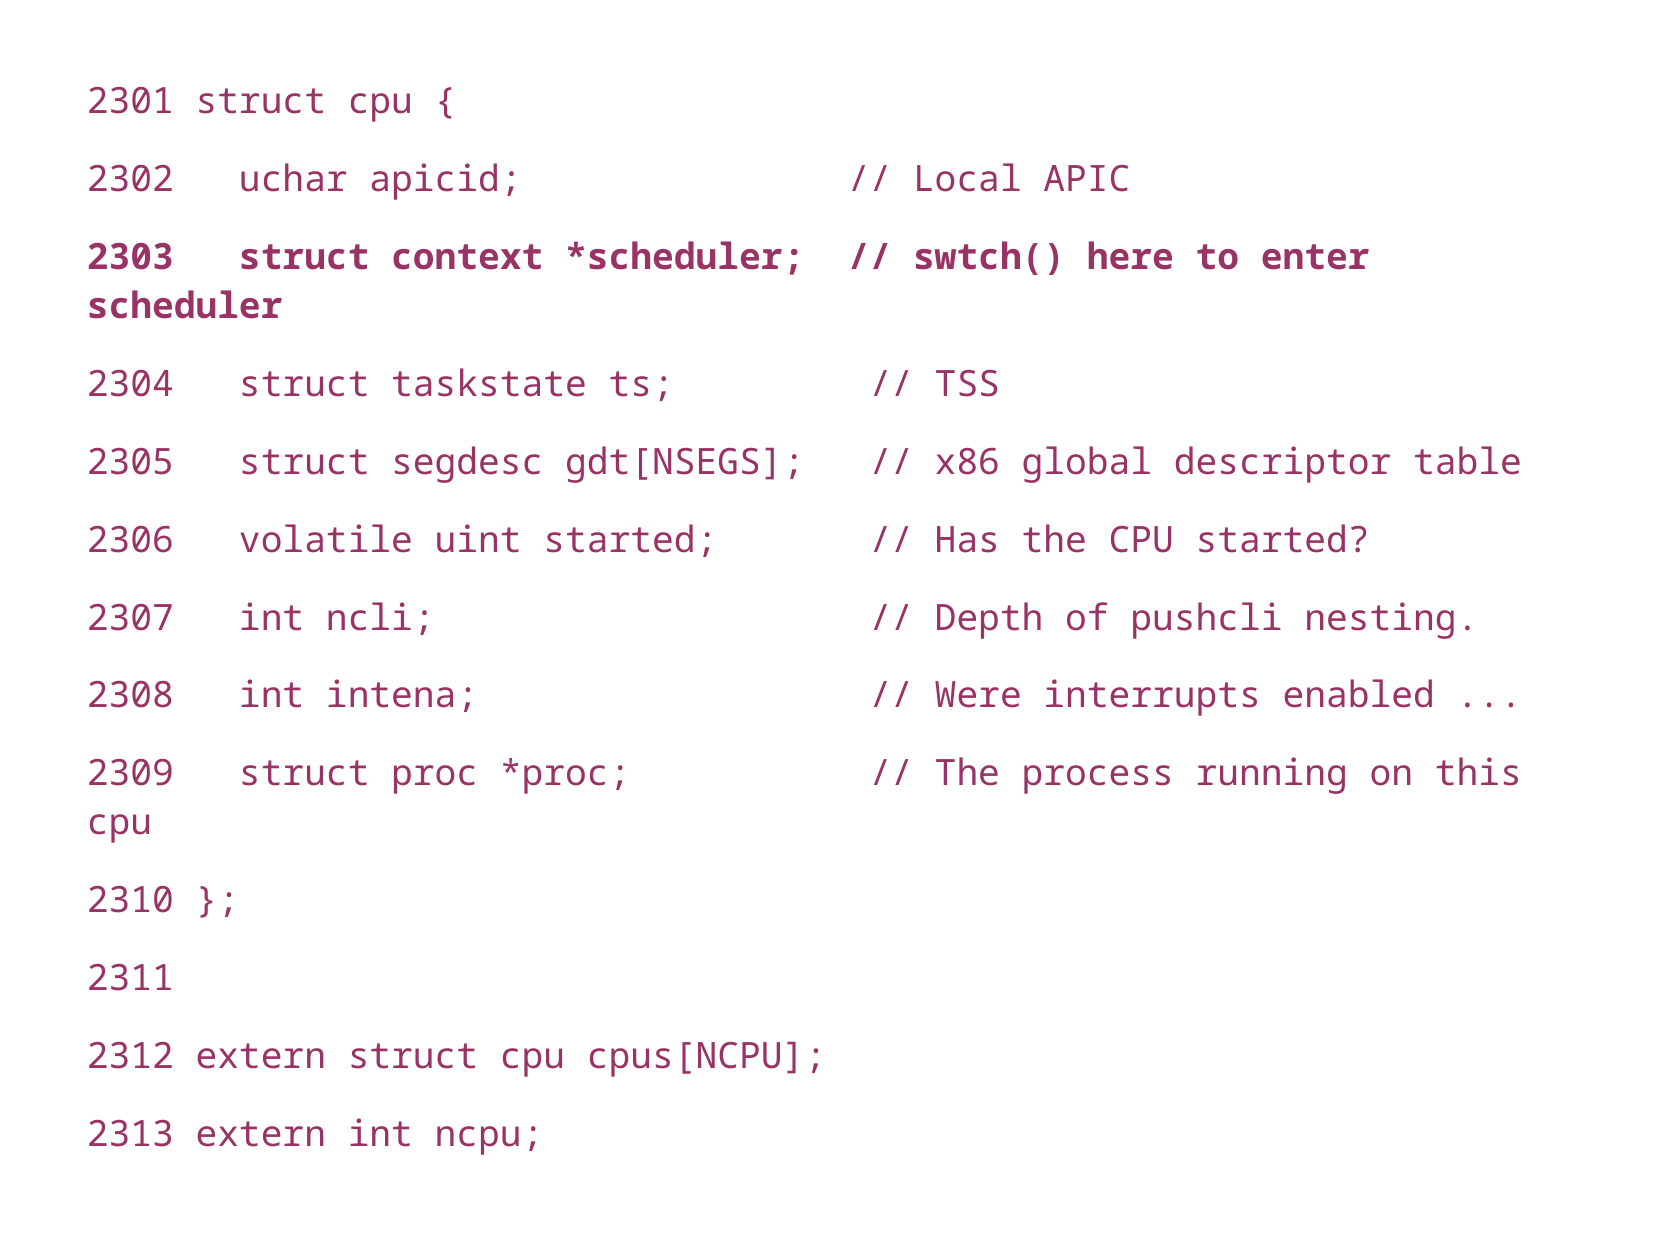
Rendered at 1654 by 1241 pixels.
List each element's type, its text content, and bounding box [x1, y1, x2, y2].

list 2301 struct cpu { 2302 uchar apicid; // Local APIC 2303 struct context *scheduler; // swtch() here to enter scheduler 2304 struct taskstate ts; // TSS 2305 struct segdesc gdt[NSEGS]; // x86 global descriptor table 2306 volatile uint started; // Has the CPU started? 2307 int ncli; // Depth of pushcli nesting. 2308 int intena; // Were interrupts enabled ... 2309 struct proc *proc; // The process running on this cpu 2310 }; 2311 2312 extern struct cpu cpus[NCPU]; 2313 extern int ncpu; [86, 75, 1576, 1163]
